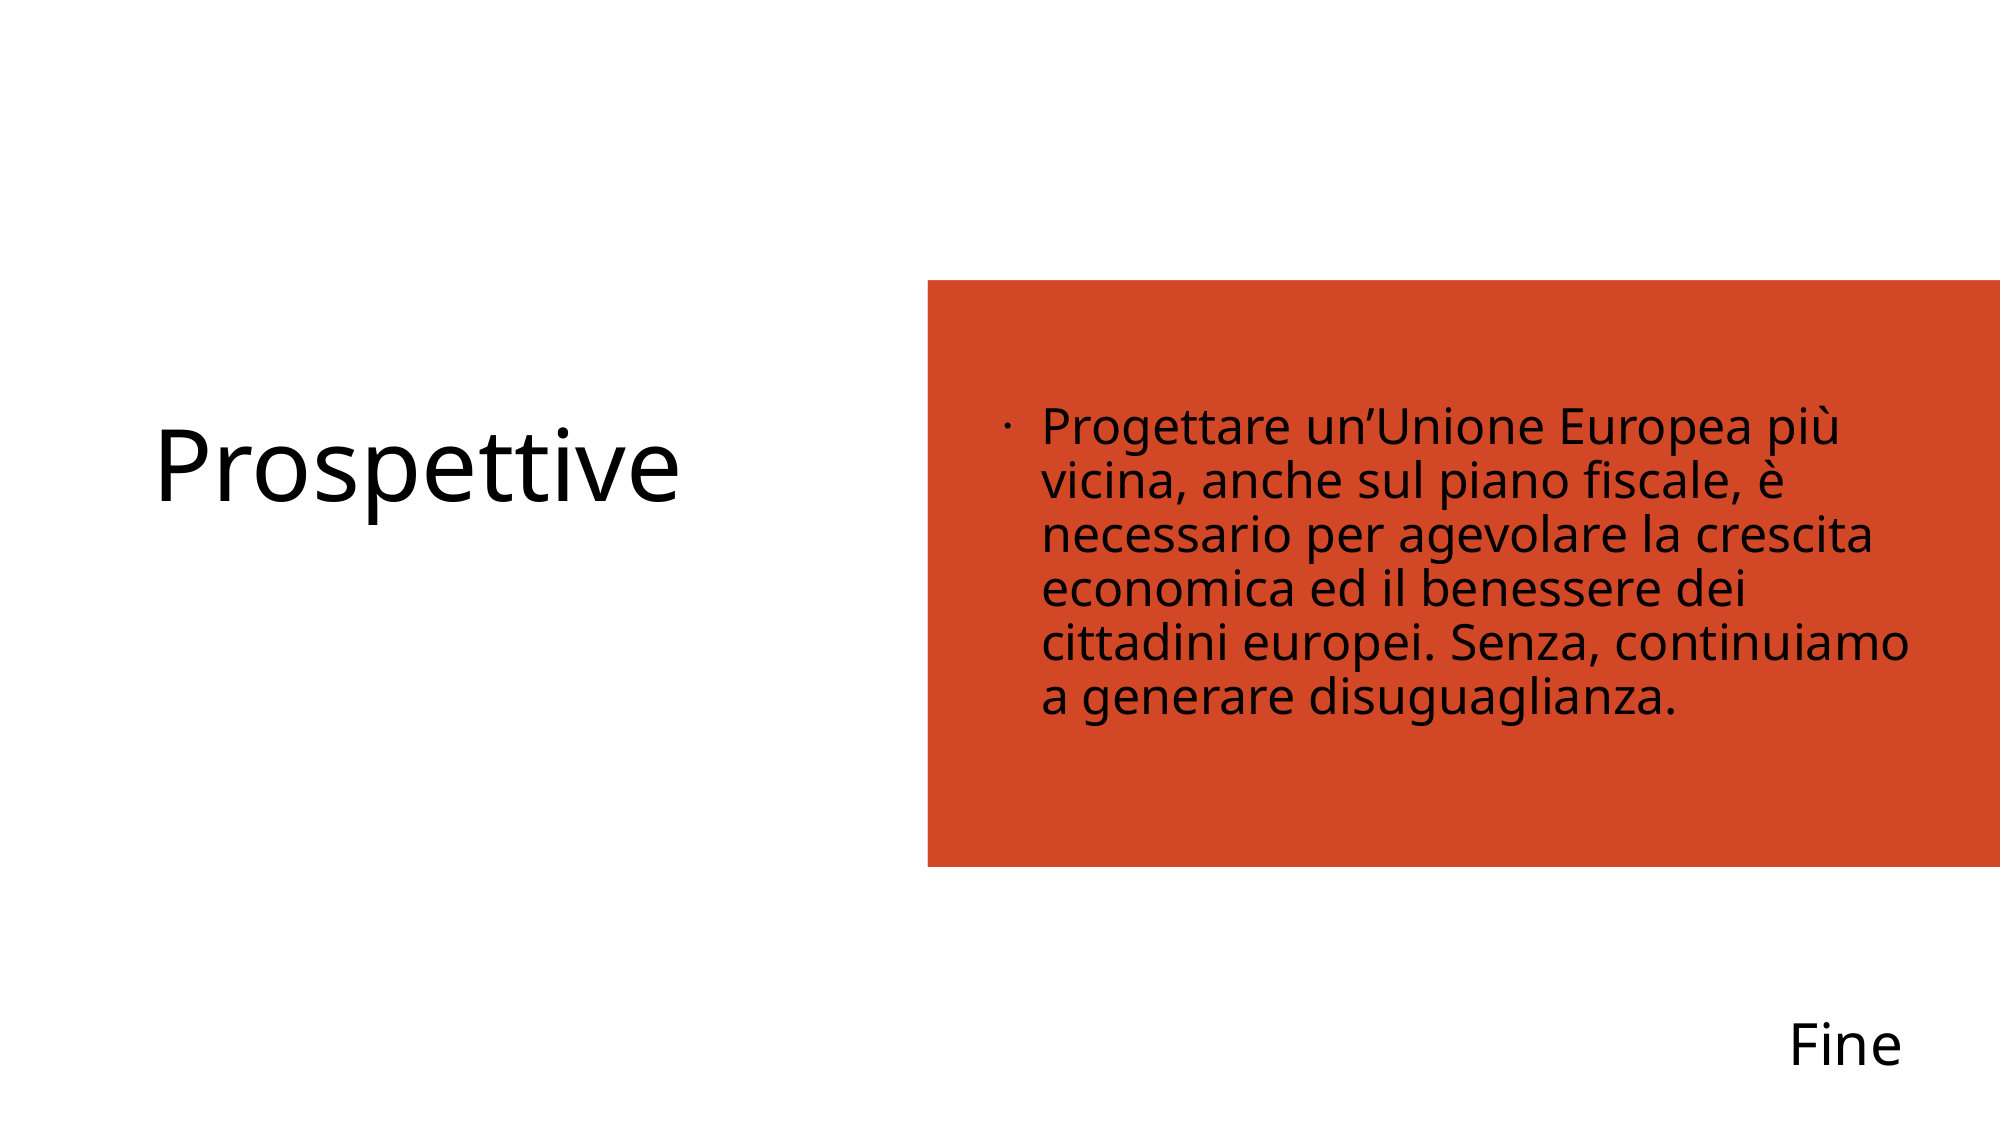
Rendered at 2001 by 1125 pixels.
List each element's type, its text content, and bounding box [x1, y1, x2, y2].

title Prospettive [137, 394, 878, 753]
list Progettare un’Unione Europea più vicina, anche sul piano fiscale, è necessario per agevolare la crescita economica ed il benessere dei cittadini europei. Senza, continuiamo a generare disuguaglianza. [988, 394, 1951, 753]
text_box Fine [1773, 988, 1951, 1096]
